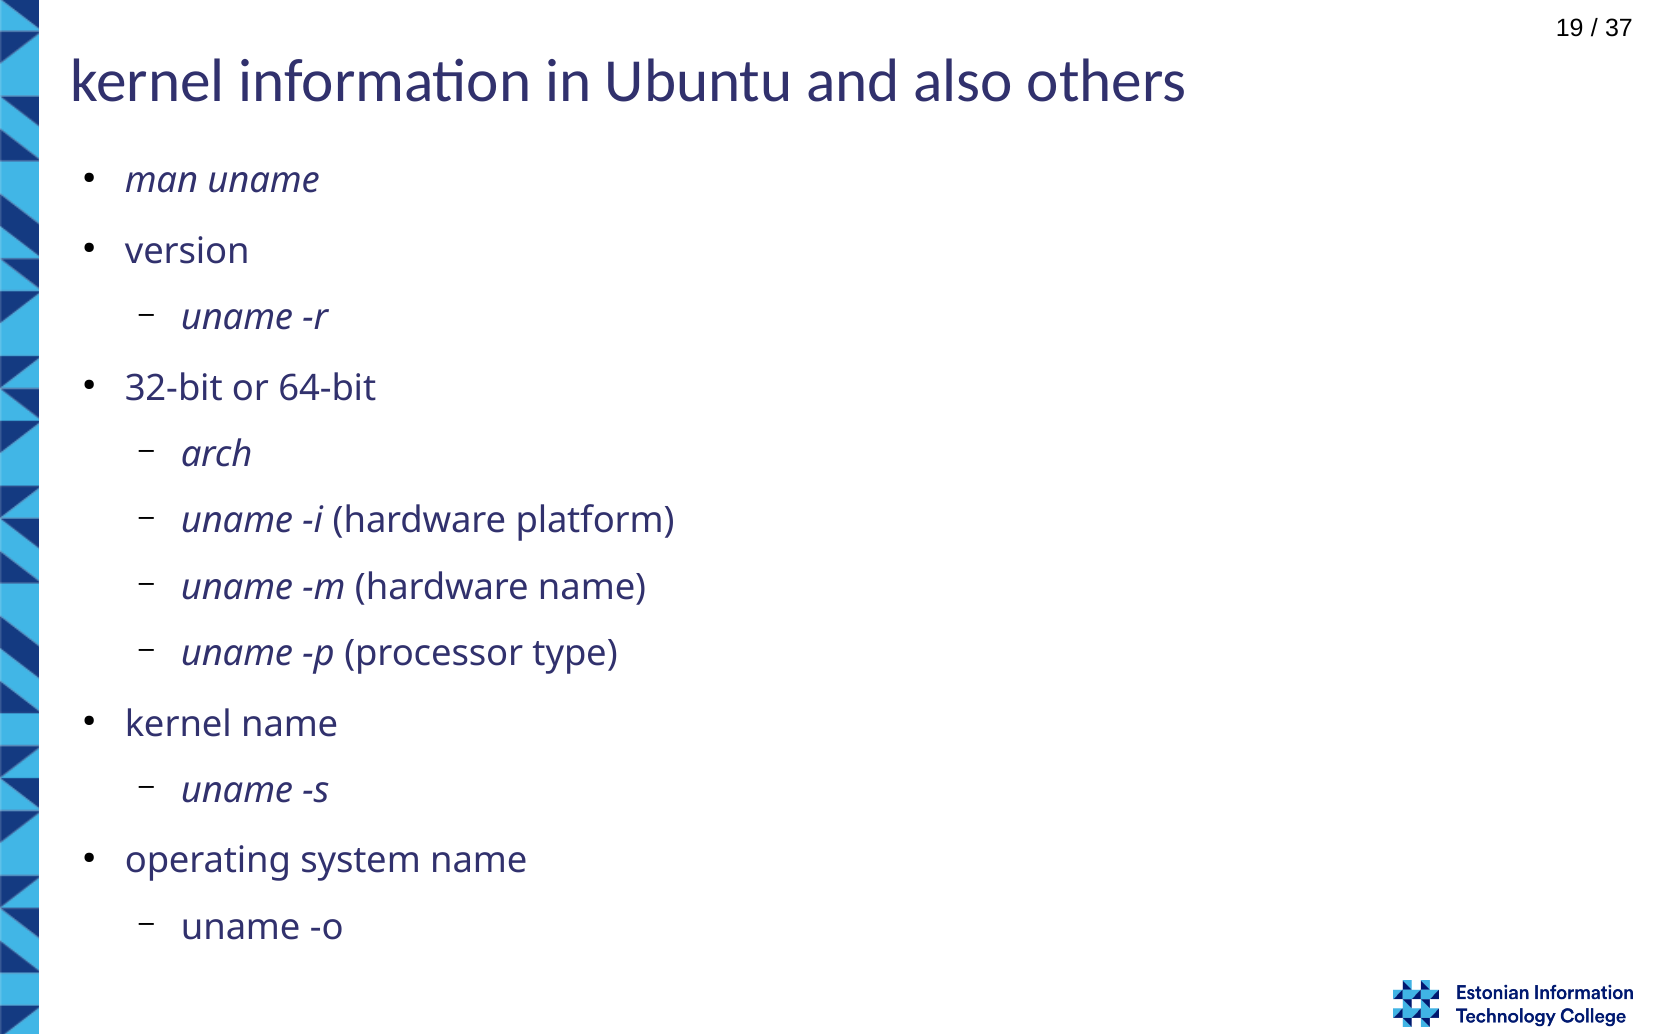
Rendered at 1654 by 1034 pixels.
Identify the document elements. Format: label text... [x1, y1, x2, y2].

title kernel information in Ubuntu and also others [70, 41, 1630, 130]
list man uname version uname -r 32-bit or 64-bit arch uname -i (hardware platform) uname -m (hardware name) uname -p (processor type) kernel name uname -s operating system name uname -o [68, 153, 1630, 957]
picture [1393, 980, 1633, 1027]
